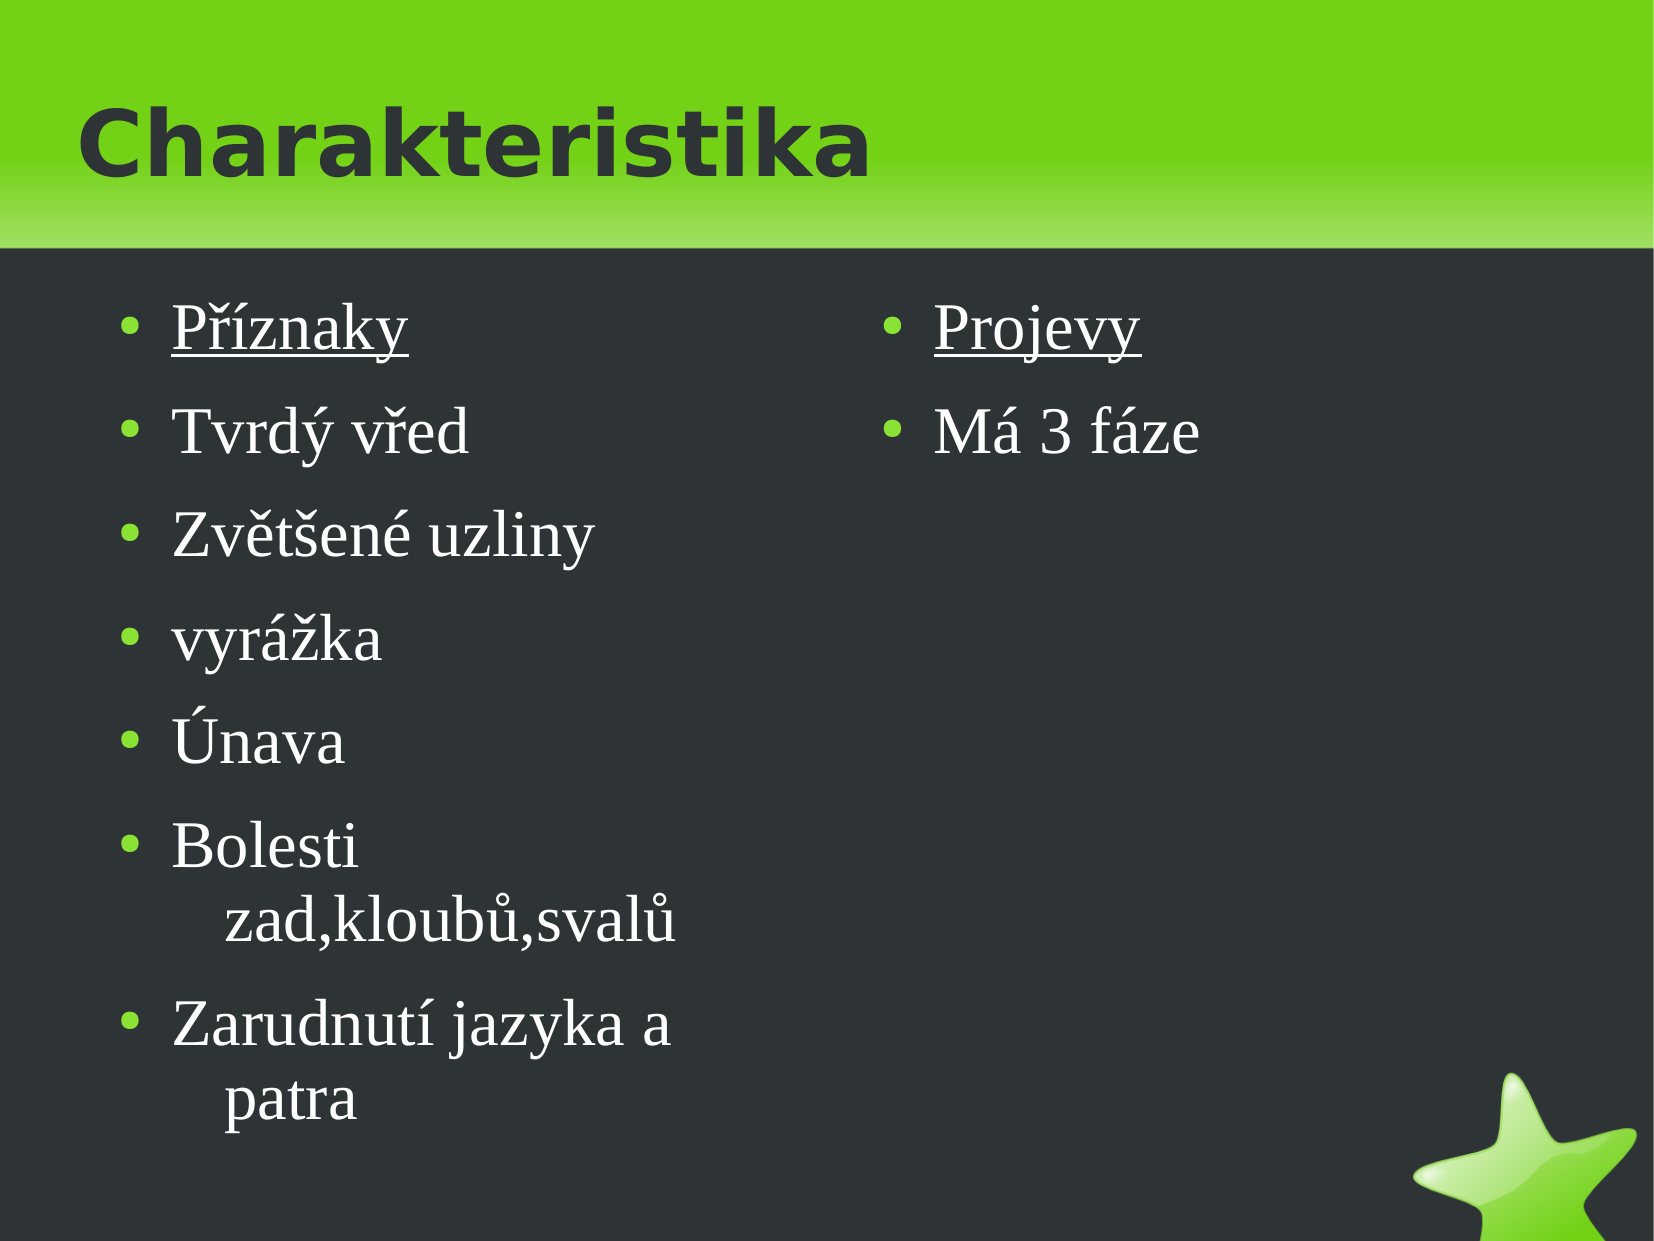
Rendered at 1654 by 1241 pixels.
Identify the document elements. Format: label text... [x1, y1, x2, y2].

list Příznaky Tvrdý vřed Zvětšené uzliny vyrážka Únava Bolesti zad,kloubů,svalů Zarudnutí jazyka a patra [82, 290, 809, 1241]
picture [0, 0, 1654, 1241]
title Charakteristika [76, 41, 1565, 249]
list Projevy Má 3 fáze [845, 290, 1572, 1109]
